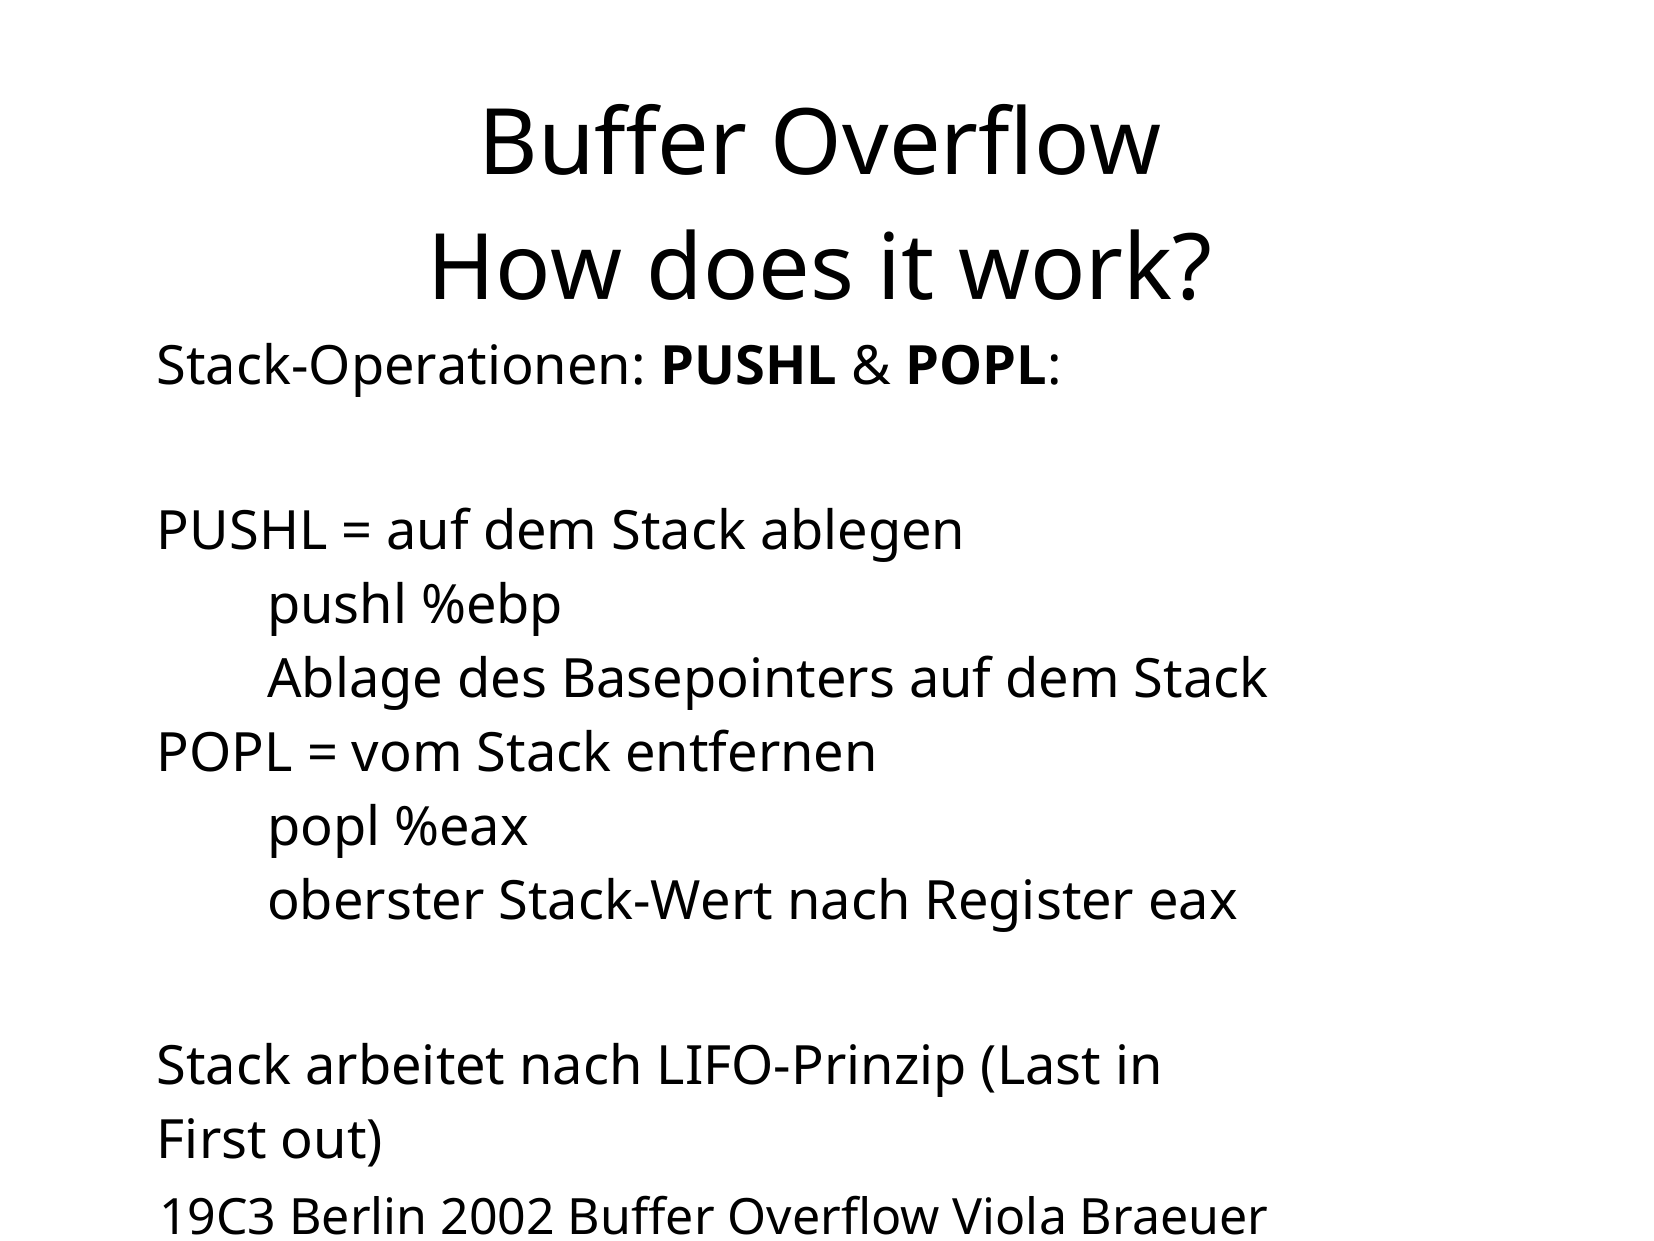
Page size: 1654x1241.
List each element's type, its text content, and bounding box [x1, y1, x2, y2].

text_box 19C3 Berlin 2002 Buffer Overflow Viola Braeuer [159, 1112, 1269, 1241]
text_box Stack-Operationen: PUSHL & POPL: PUSHL = auf dem Stack ablegen pushl %ebp Ablage des Basepointers auf dem Stack POPL = vom Stack entfernen popl %eax oberster Stack-Wert nach Register eax Stack arbeitet nach LIFO-Prinzip (Last in First out) [121, 155, 1534, 1241]
text_box Buffer Overflow How does it work? [114, 0, 1527, 327]
